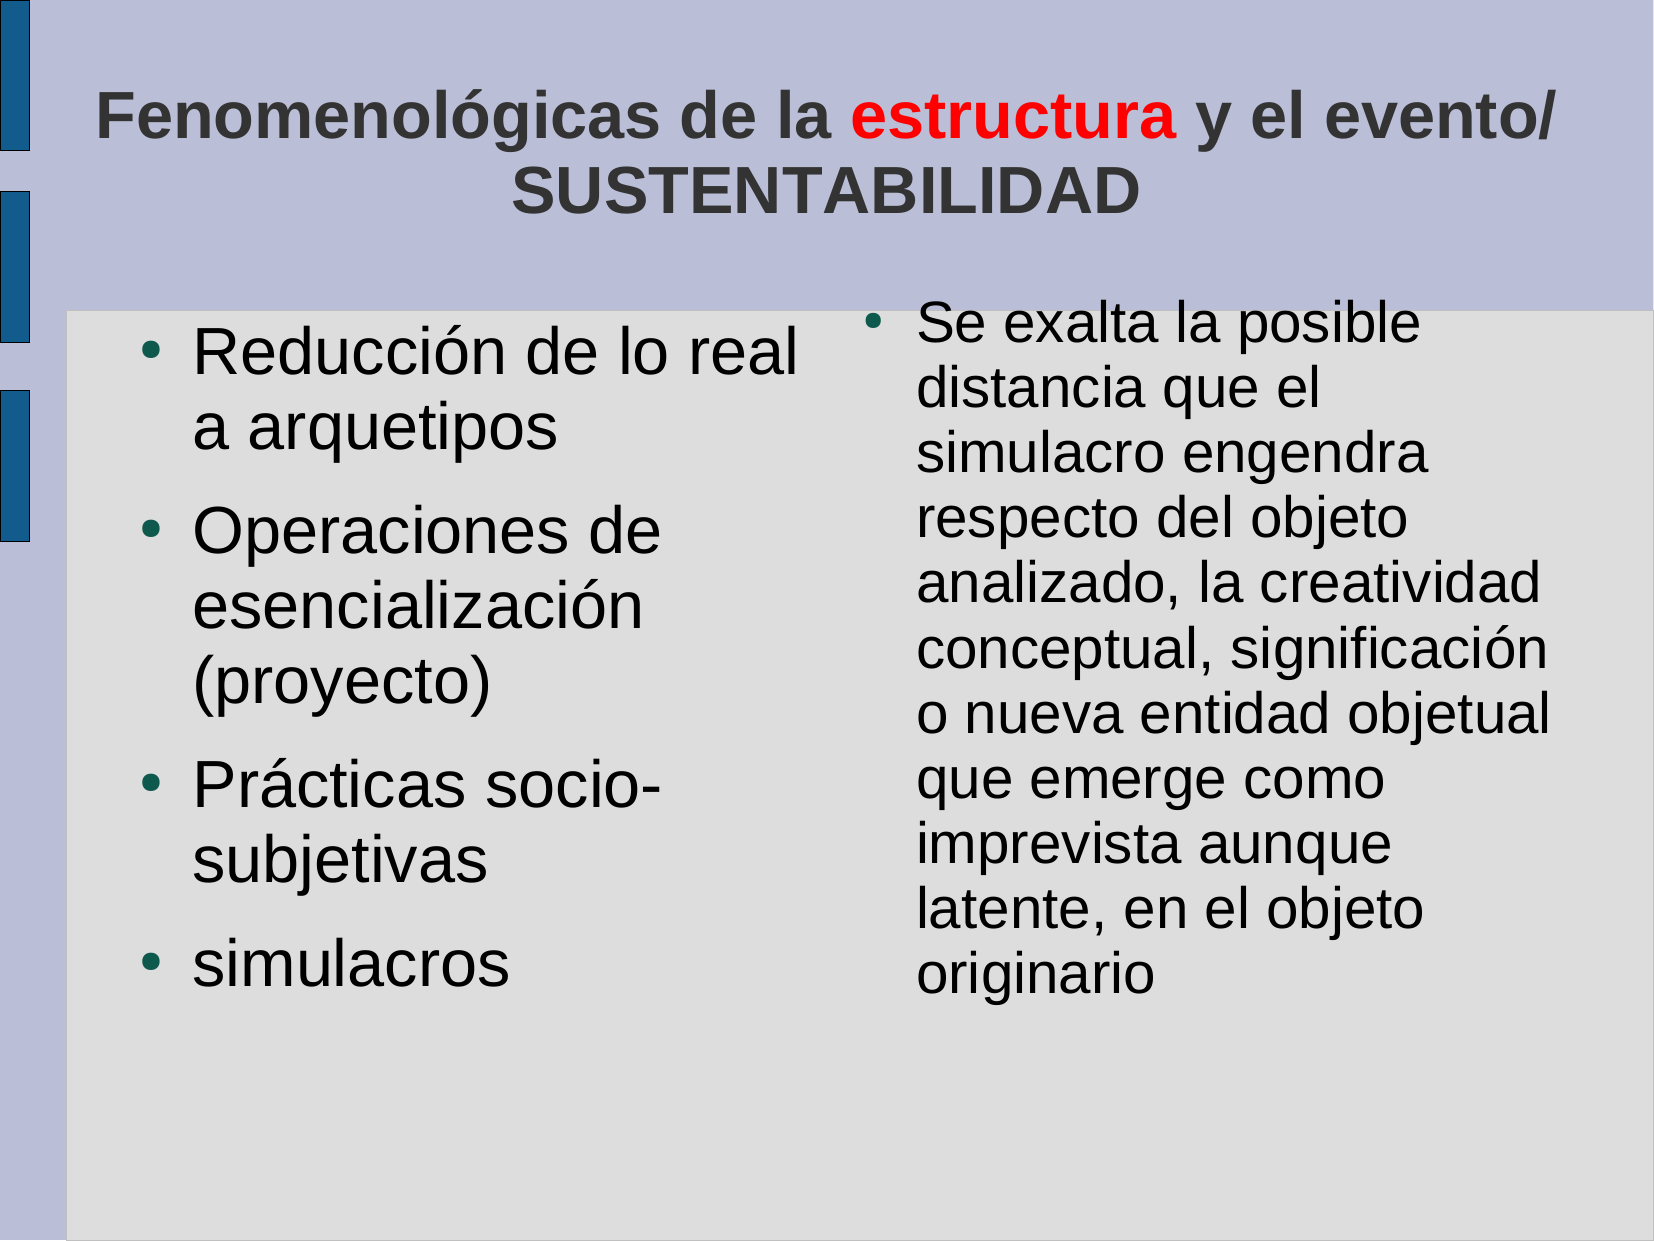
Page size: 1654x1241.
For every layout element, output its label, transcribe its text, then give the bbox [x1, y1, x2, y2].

list Reducción de lo real a arquetipos Operaciones de esencialización (proyecto) Prácticas socio-subjetivas simulacros [121, 314, 811, 1133]
list Se exalta la posible distancia que el simulacro engendra respecto del objeto analizado, la creatividad conceptual, significación o nueva entidad objetual que emerge como imprevista aunque latente, en el objeto originario [845, 290, 1572, 1094]
title Fenomenológicas de la estructura y el evento/ SUSTENTABILIDAD [82, 56, 1571, 250]
